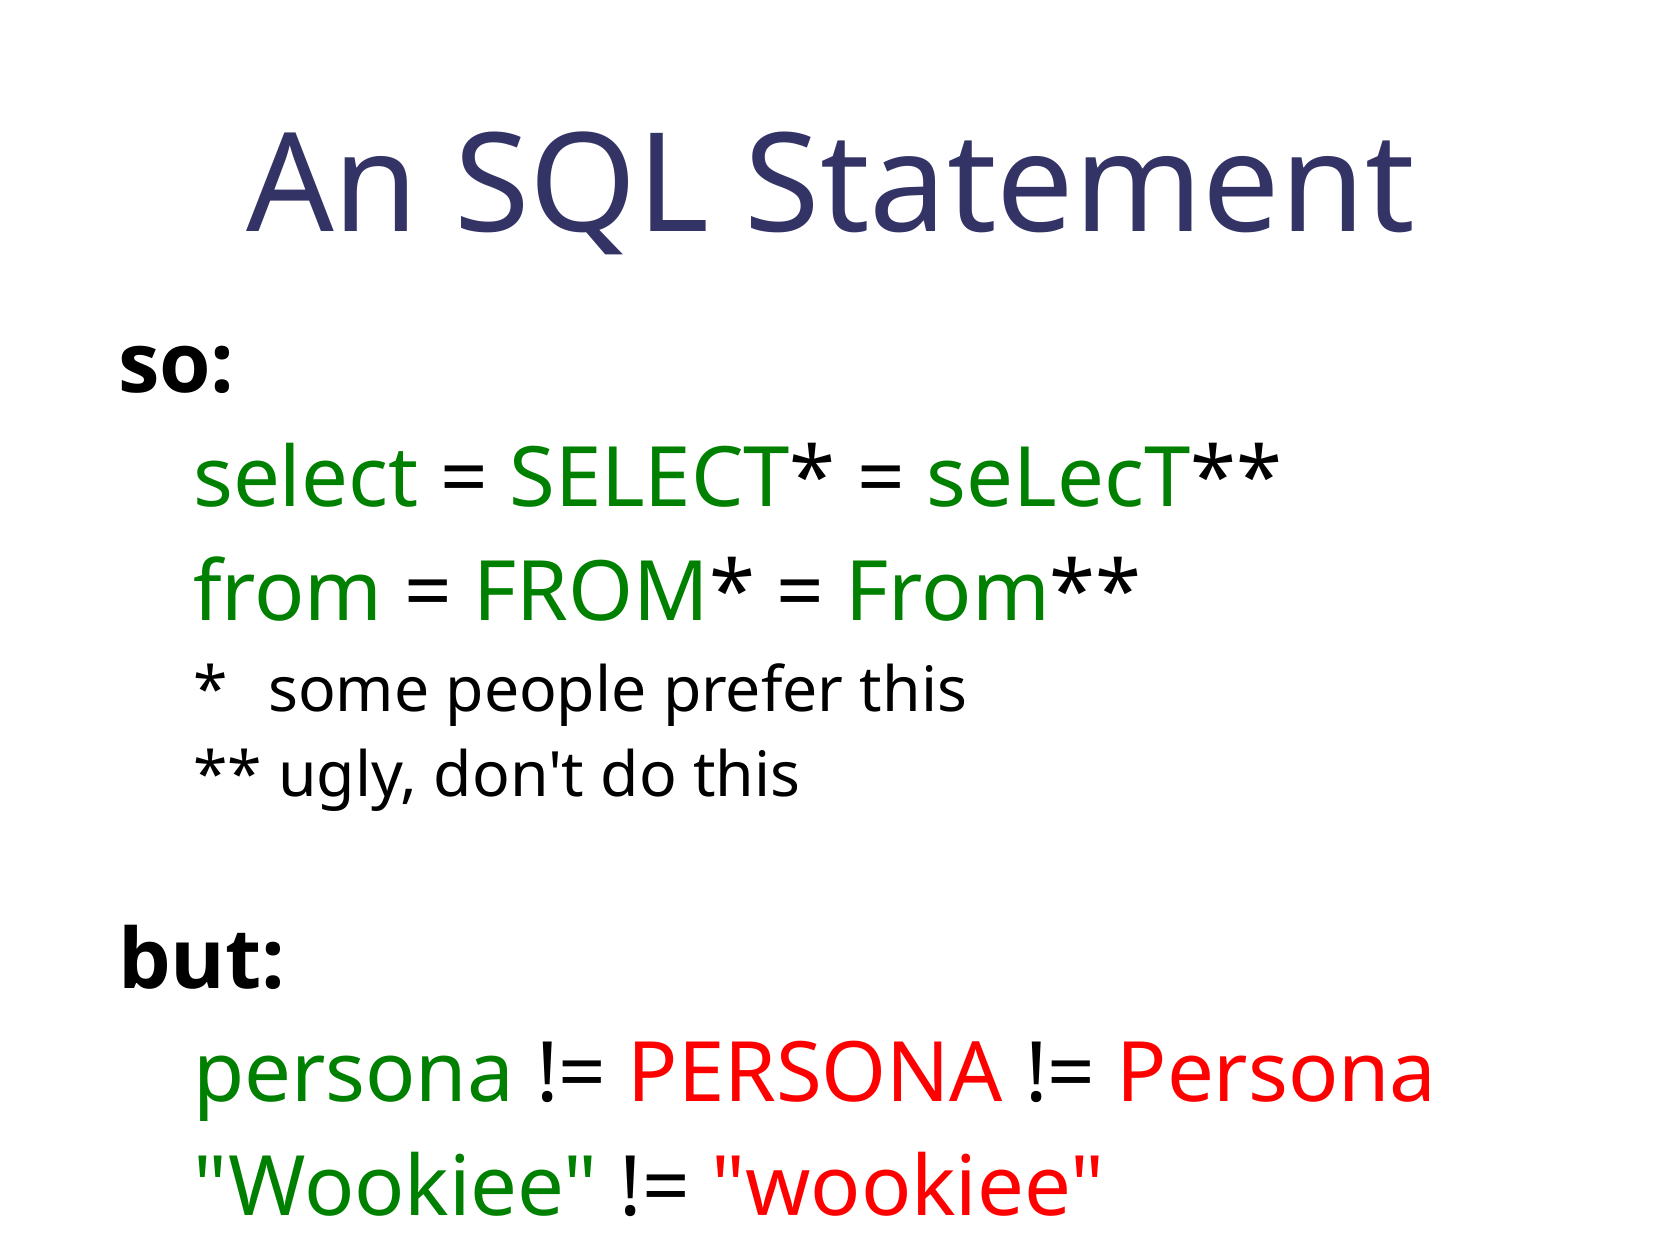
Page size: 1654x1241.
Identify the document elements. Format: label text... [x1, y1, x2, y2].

subtitle so: select = SELECT* = seLecT** from = FROM* = From** * some people prefer this ** ugly, don't do this but: persona != PERSONA != Persona "Wookiee" != "wookiee" [118, 354, 1595, 1190]
title An SQL Statement [86, 75, 1576, 283]
